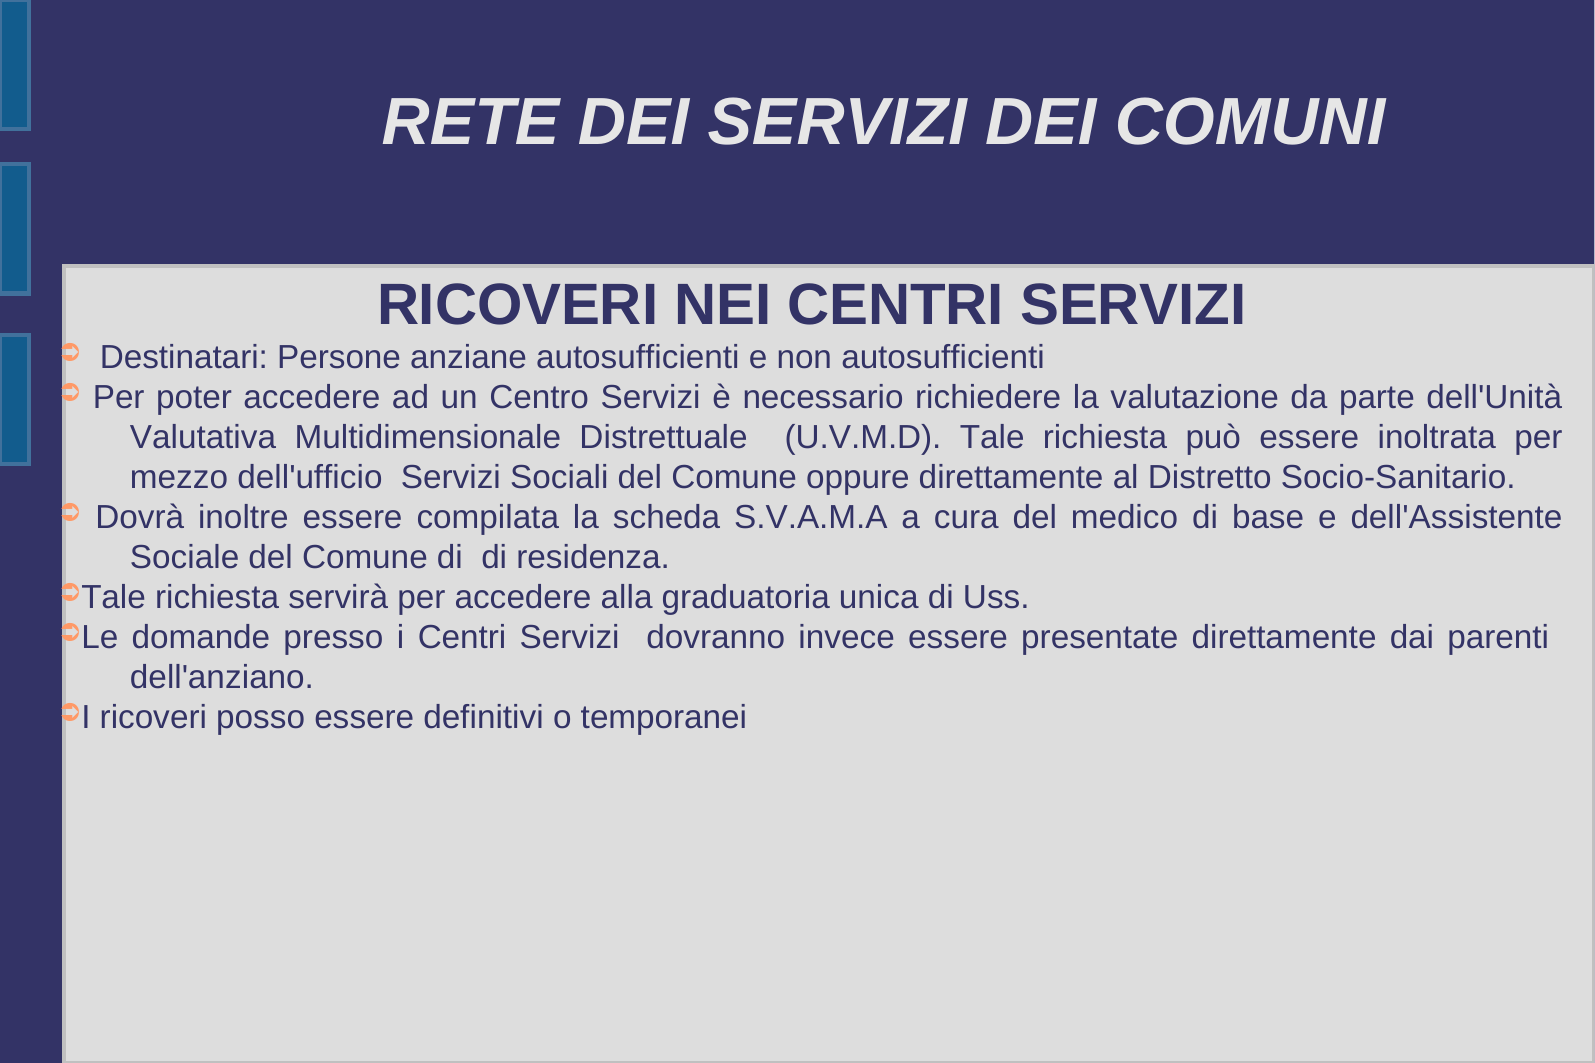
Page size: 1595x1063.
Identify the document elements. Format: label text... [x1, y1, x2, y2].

list RICOVERI NEI CENTRI SERVIZI Destinatari: Persone anziane autosufficienti e non autosufficienti Per poter accedere ad un Centro Servizi è necessario richiedere la valutazione da parte dell'Unità Valutativa Multidimensionale Distrettuale (U.V.M.D). Tale richiesta può essere inoltrata per mezzo dell'ufficio Servizi Sociali del Comune oppure direttamente al Distretto Socio-Sanitario. Dovrà inoltre essere compilata la scheda S.V.A.M.A a cura del medico di base e dell'Assistente Sociale del Comune di di residenza. Tale richiesta servirà per accedere alla graduatoria unica di Uss. Le domande presso i Centri Servizi dovranno invece essere presentate direttamente dai parenti dell'anziano. I ricoveri posso essere definitivi o temporanei [59, 265, 1565, 1063]
title RETE DEI SERVIZI DEI COMUNI [203, 78, 1565, 159]
